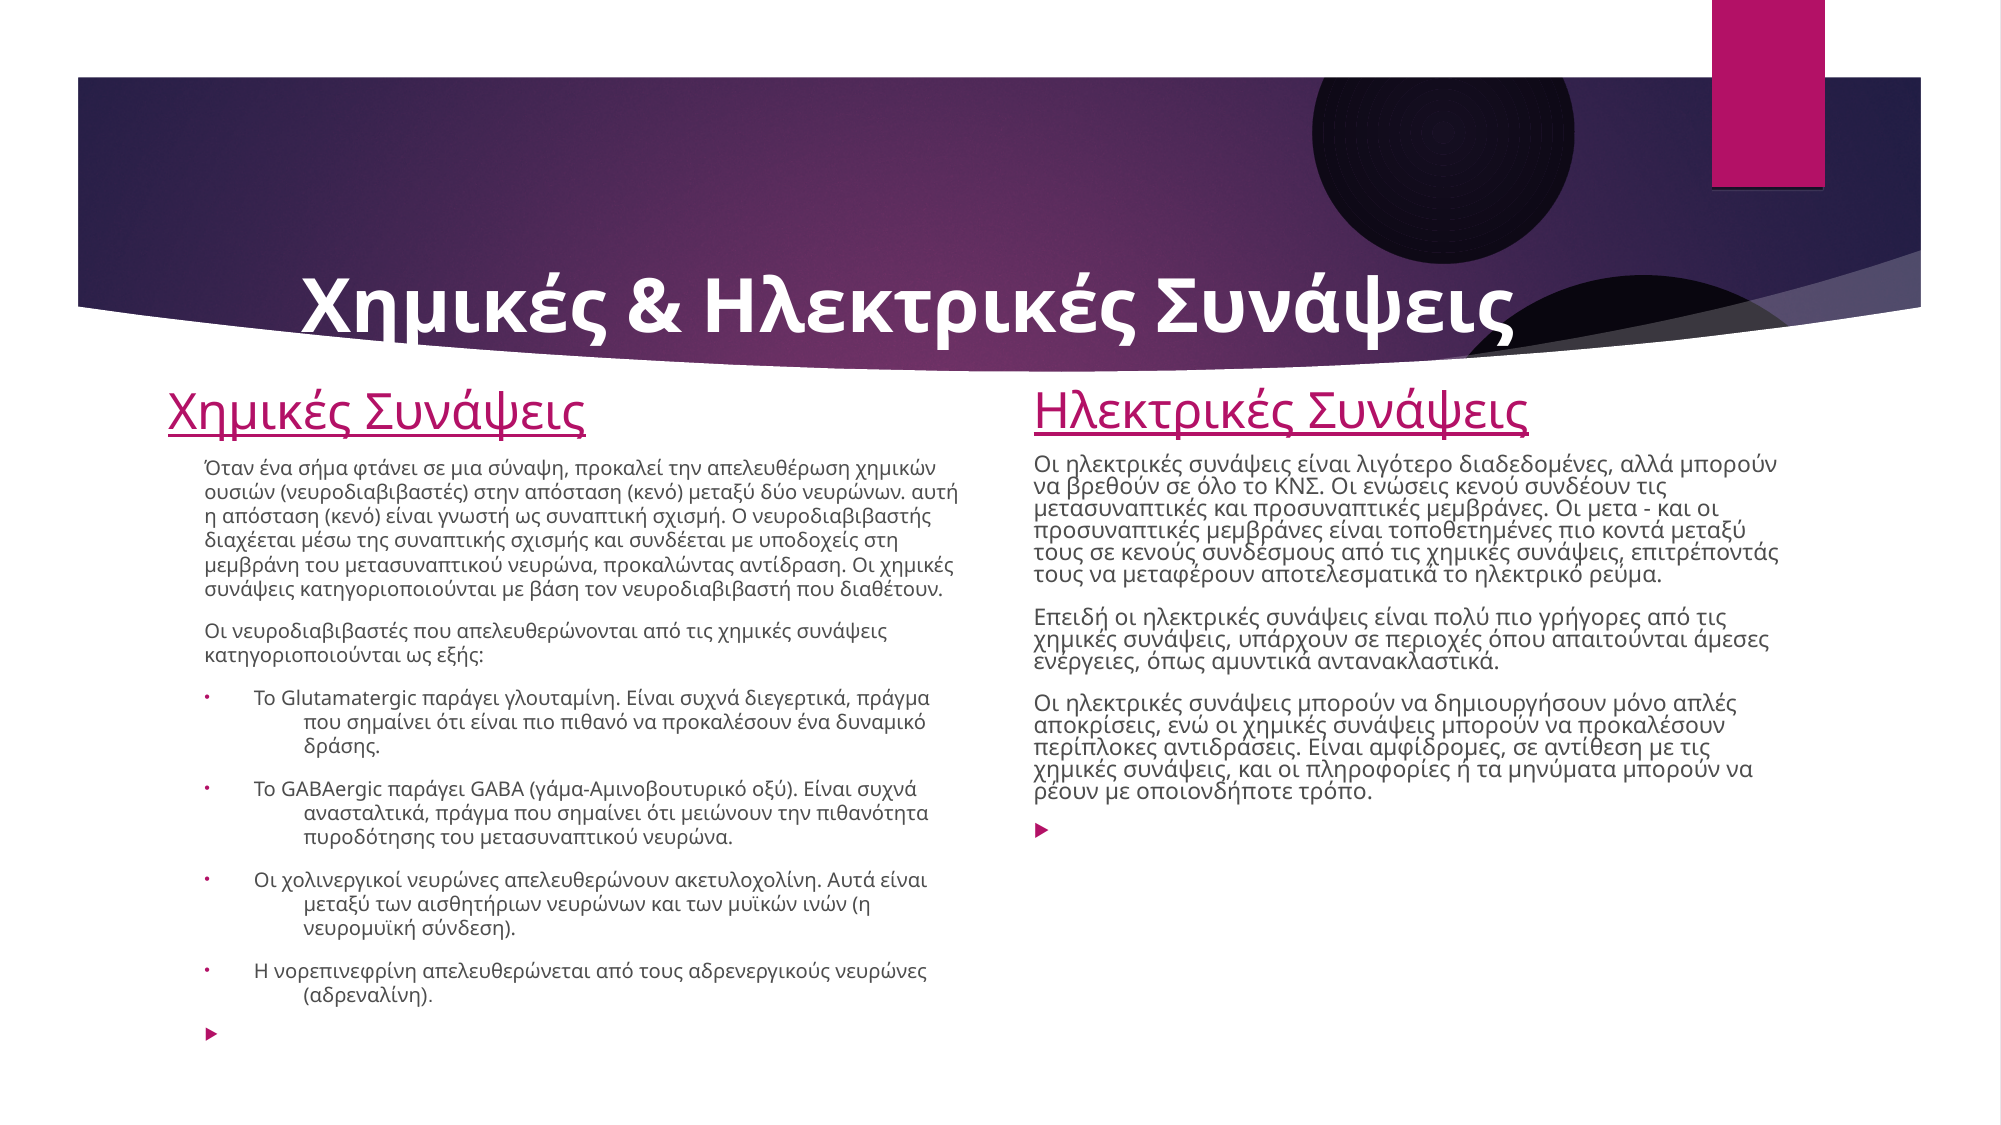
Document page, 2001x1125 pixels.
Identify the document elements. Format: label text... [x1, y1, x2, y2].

title Χημικές & Ηλεκτρικές Συνάψεις [189, 159, 1627, 276]
list Οι ηλεκτρικές συνάψεις είναι λιγότερο διαδεδομένες, αλλά μπορούν να βρεθούν σε όλο το ΚΝΣ. Οι ενώσεις κενού συνδέουν τις μετασυναπτικές και προσυναπτικές μεμβράνες. Οι μετα - και οι προσυναπτικές μεμβράνες είναι τοποθετημένες πιο κοντά μεταξύ τους σε κενούς συνδέσμους από τις χημικές συνάψεις, επιτρέποντάς τους να μεταφέρουν αποτελεσματικά το ηλεκτρικό ρεύμα. Επειδή οι ηλεκτρικές συνάψεις είναι πολύ πιο γρήγορες από τις χημικές συνάψεις, υπάρχουν σε περιοχές όπου απαιτούνται άμεσες ενέργειες, όπως αμυντικά αντανακλαστικά. Οι ηλεκτρικές συνάψεις μπορούν να δημιουργήσουν μόνο απλές αποκρίσεις, ενώ οι χημικές συνάψεις μπορούν να προκαλέσουν περίπλοκες αντιδράσεις. Είναι αμφίδρομες, σε αντίθεση με τις χημικές συνάψεις, και οι πληροφορίες ή τα μηνύματα μπορούν να ρέουν με οποιονδήποτε τρόπο. [1018, 447, 1810, 914]
list Όταν ένα σήμα φτάνει σε μια σύναψη, προκαλεί την απελευθέρωση χημικών ουσιών (νευροδιαβιβαστές) στην απόσταση (κενό) μεταξύ δύο νευρώνων. αυτή η απόσταση (κενό) είναι γνωστή ως συναπτική σχισμή. Ο νευροδιαβιβαστής διαχέεται μέσω της συναπτικής σχισμής και συνδέεται με υποδοχείς στη μεμβράνη του μετασυναπτικού νευρώνα, προκαλώντας αντίδραση. Οι χημικές συνάψεις κατηγοριοποιούνται με βάση τον νευροδιαβιβαστή που διαθέτουν. Οι νευροδιαβιβαστές που απελευθερώνονται από τις χημικές συνάψεις κατηγοριοποιούνται ως εξής: Το Glutamatergic παράγει γλουταμίνη. Είναι συχνά διεγερτικά, πράγμα που σημαίνει ότι είναι πιο πιθανό να προκαλέσουν ένα δυναμικό δράσης. Το GABAergic παράγει GABA (γάμα-Αμινοβουτυρικό οξύ). Είναι συχνά ανασταλτικά, πράγμα που σημαίνει ότι μειώνουν την πιθανότητα πυροδότησης του μετασυναπτικού νευρώνα. Οι χολινεργικοί νευρώνες απελευθερώνουν ακετυλοχολίνη. Αυτά είναι μεταξύ των αισθητήριων νευρώνων και των μυϊκών ινών (η νευρομυϊκή σύνδεση). Η νορεπινεφρίνη απελευθερώνεται από τους αδρενεργικούς νευρώνες (αδρεναλίνη). [189, 447, 981, 1020]
list Ηλεκτρικές Συνάψεις [1018, 351, 1810, 446]
list Χημικές Συνάψεις [153, 352, 945, 448]
